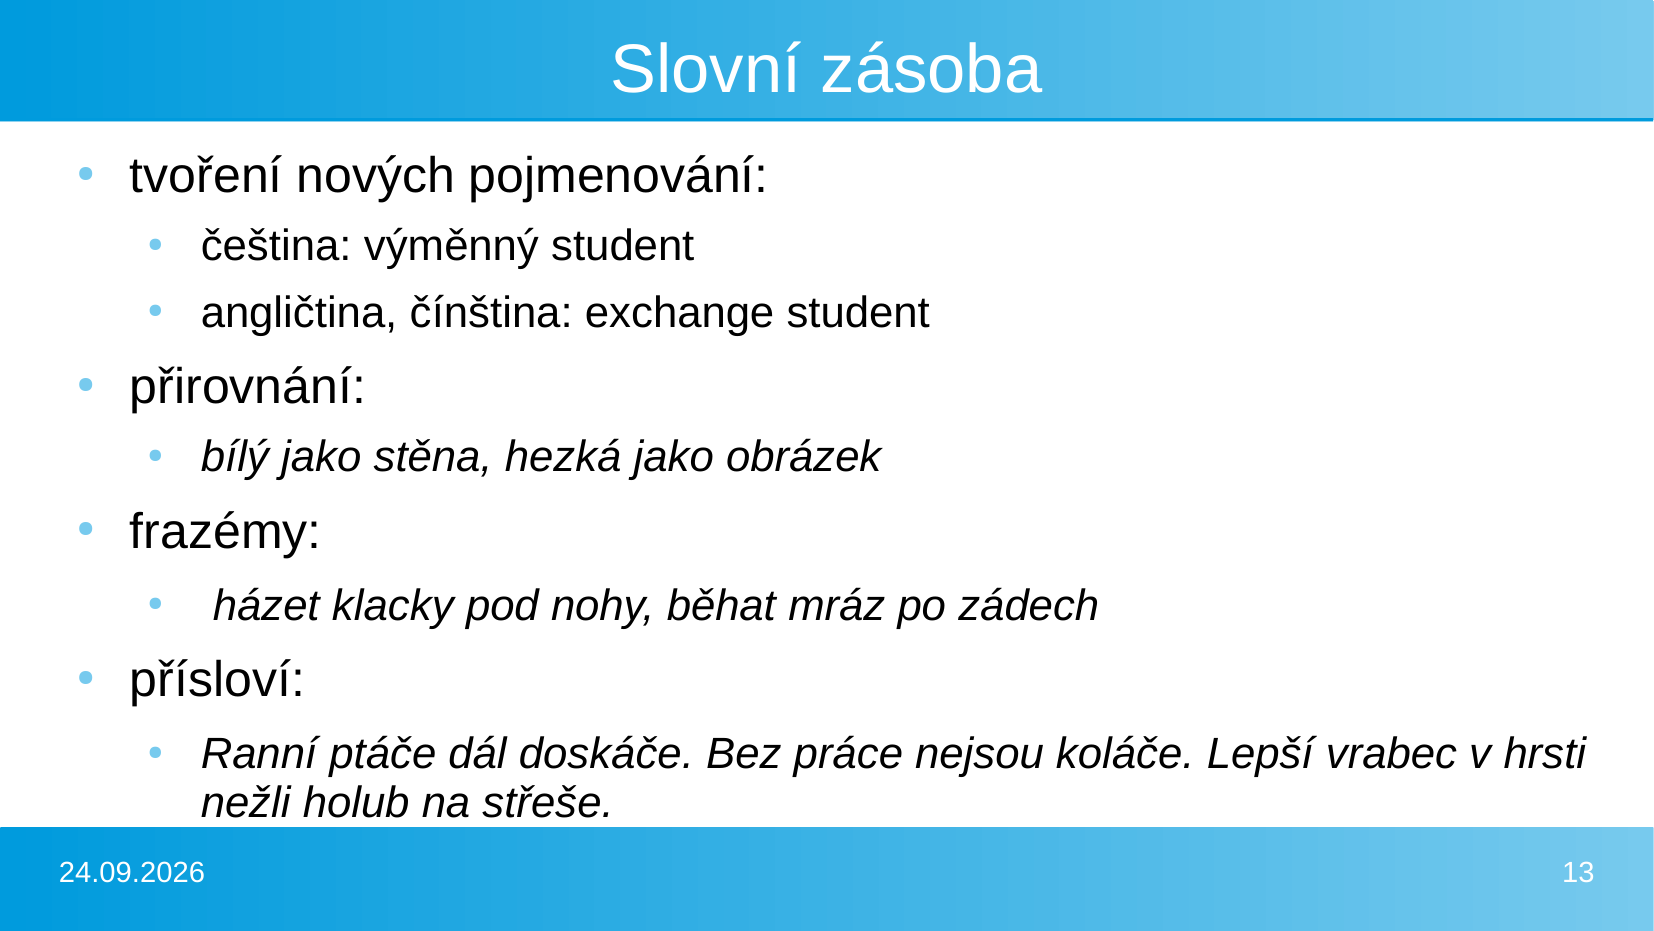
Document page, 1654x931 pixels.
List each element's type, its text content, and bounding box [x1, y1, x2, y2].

title Slovní zásoba [59, 29, 1595, 108]
list tvoření nových pojmenování: čeština: výměnný student angličtina, čínština: exchange student přirovnání: bílý jako stěna, hezká jako obrázek frazémy: házet klacky pod nohy, běhat mráz po zádech přísloví: Ranní ptáče dál doskáče. Bez práce nejsou koláče. Lepší vrabec v hrsti nežli holub na střeše. [59, 147, 1595, 827]
